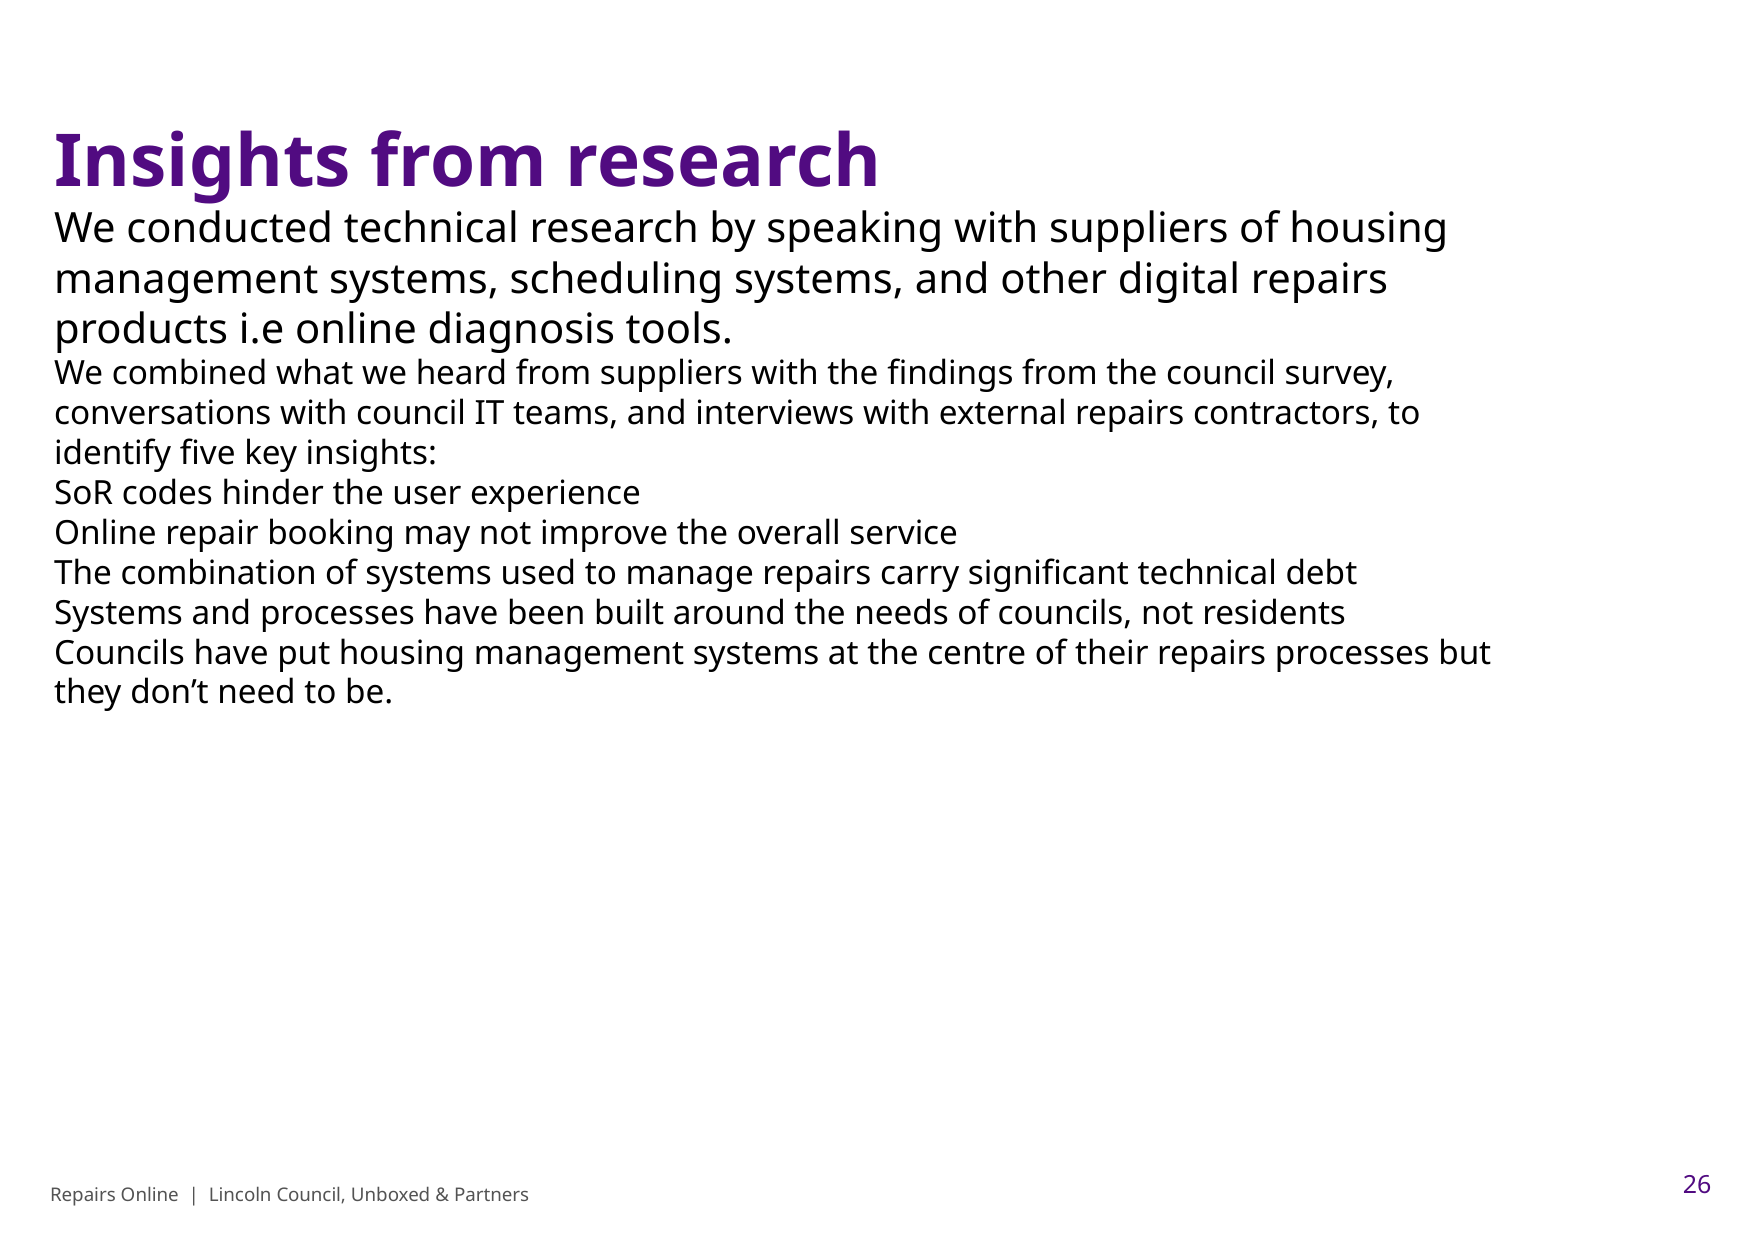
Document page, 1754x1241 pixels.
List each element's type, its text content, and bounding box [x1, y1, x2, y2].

slide_number <number> [1625, 1138, 1731, 1234]
title Insights from research We conducted technical research by speaking with suppliers of housing management systems, scheduling systems, and other digital repairs products i.e online diagnosis tools. We combined what we heard from suppliers with the findings from the council survey, conversations with council IT teams, and interviews with external repairs contractors, to identify five key insights: SoR codes hinder the user experience Online repair booking may not improve the overall service The combination of systems used to manage repairs carry significant technical debt Systems and processes have been built around the needs of councils, not residents Councils have put housing management systems at the centre of their repairs processes but they don’t need to be. [35, 94, 1560, 1139]
